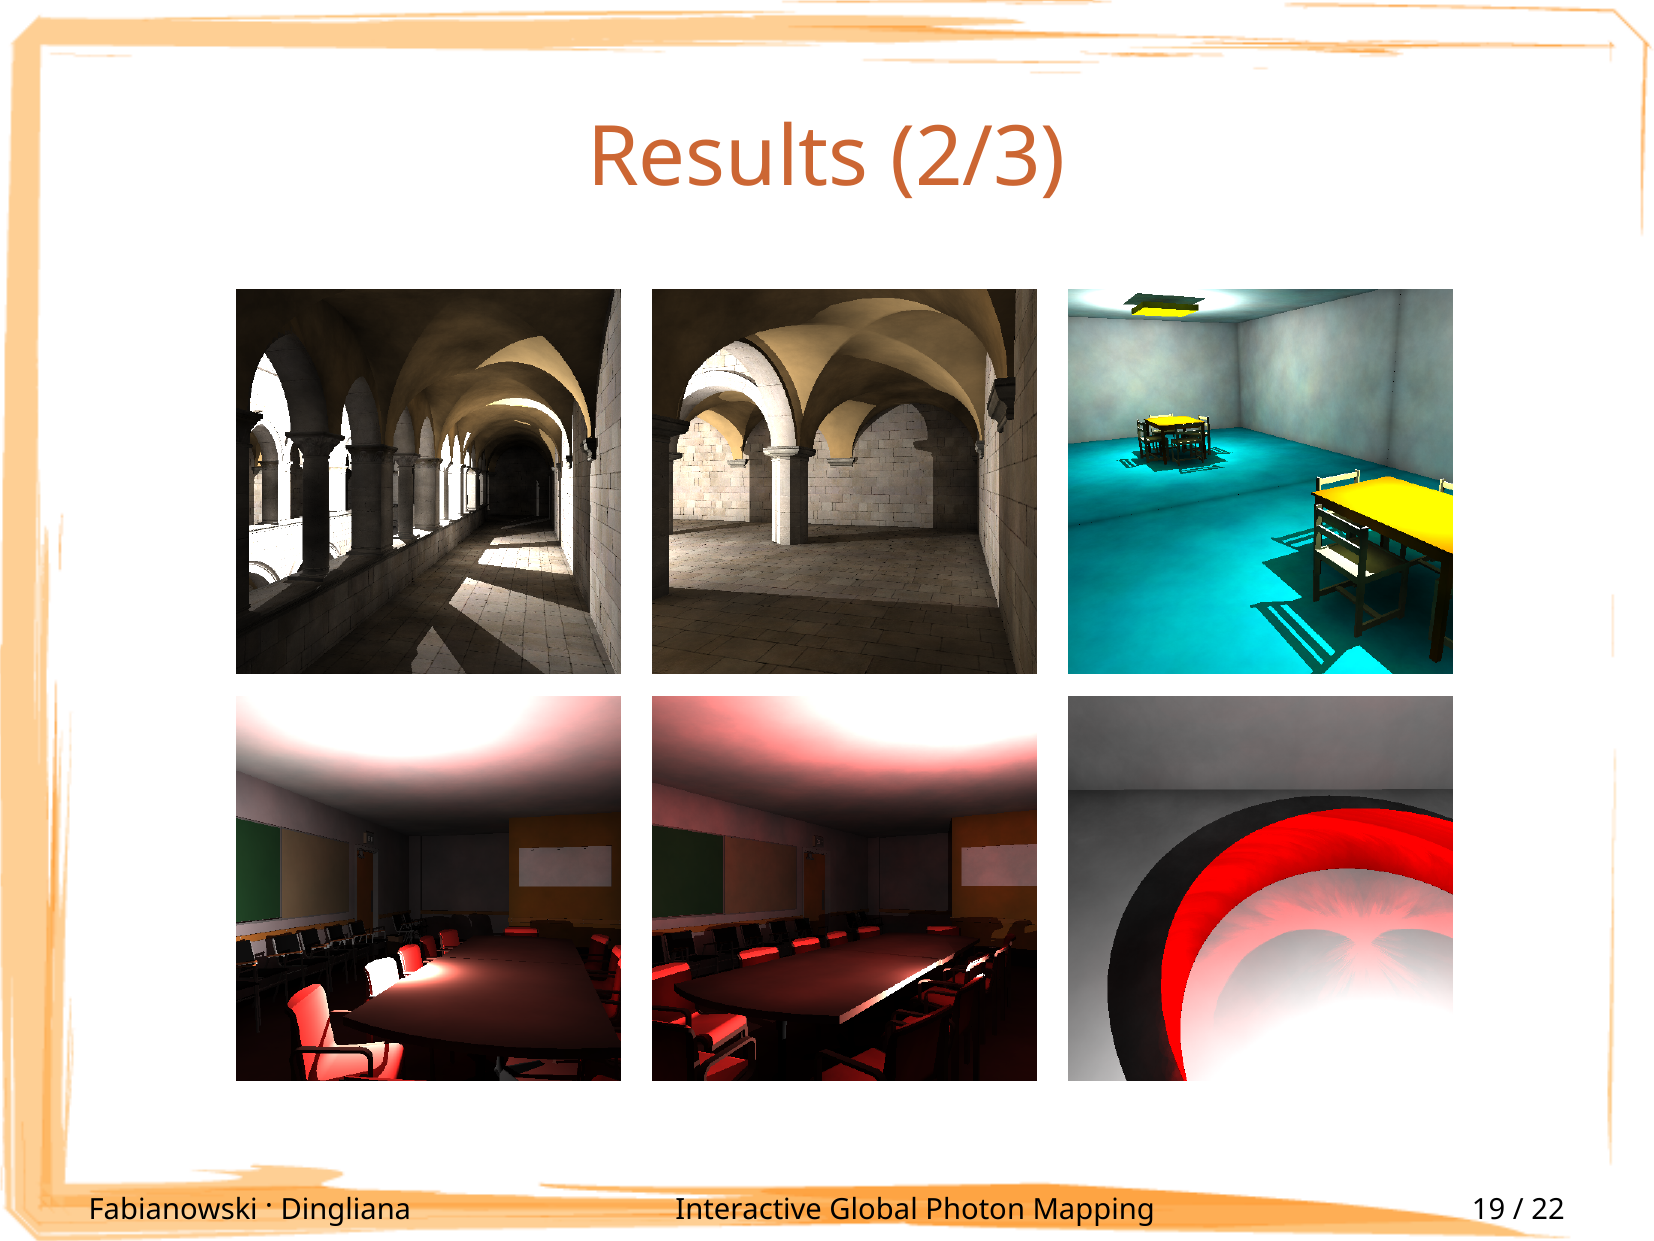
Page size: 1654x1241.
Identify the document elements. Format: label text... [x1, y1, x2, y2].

title Results (2/3) [82, 49, 1571, 257]
picture [0, 0, 1654, 1241]
